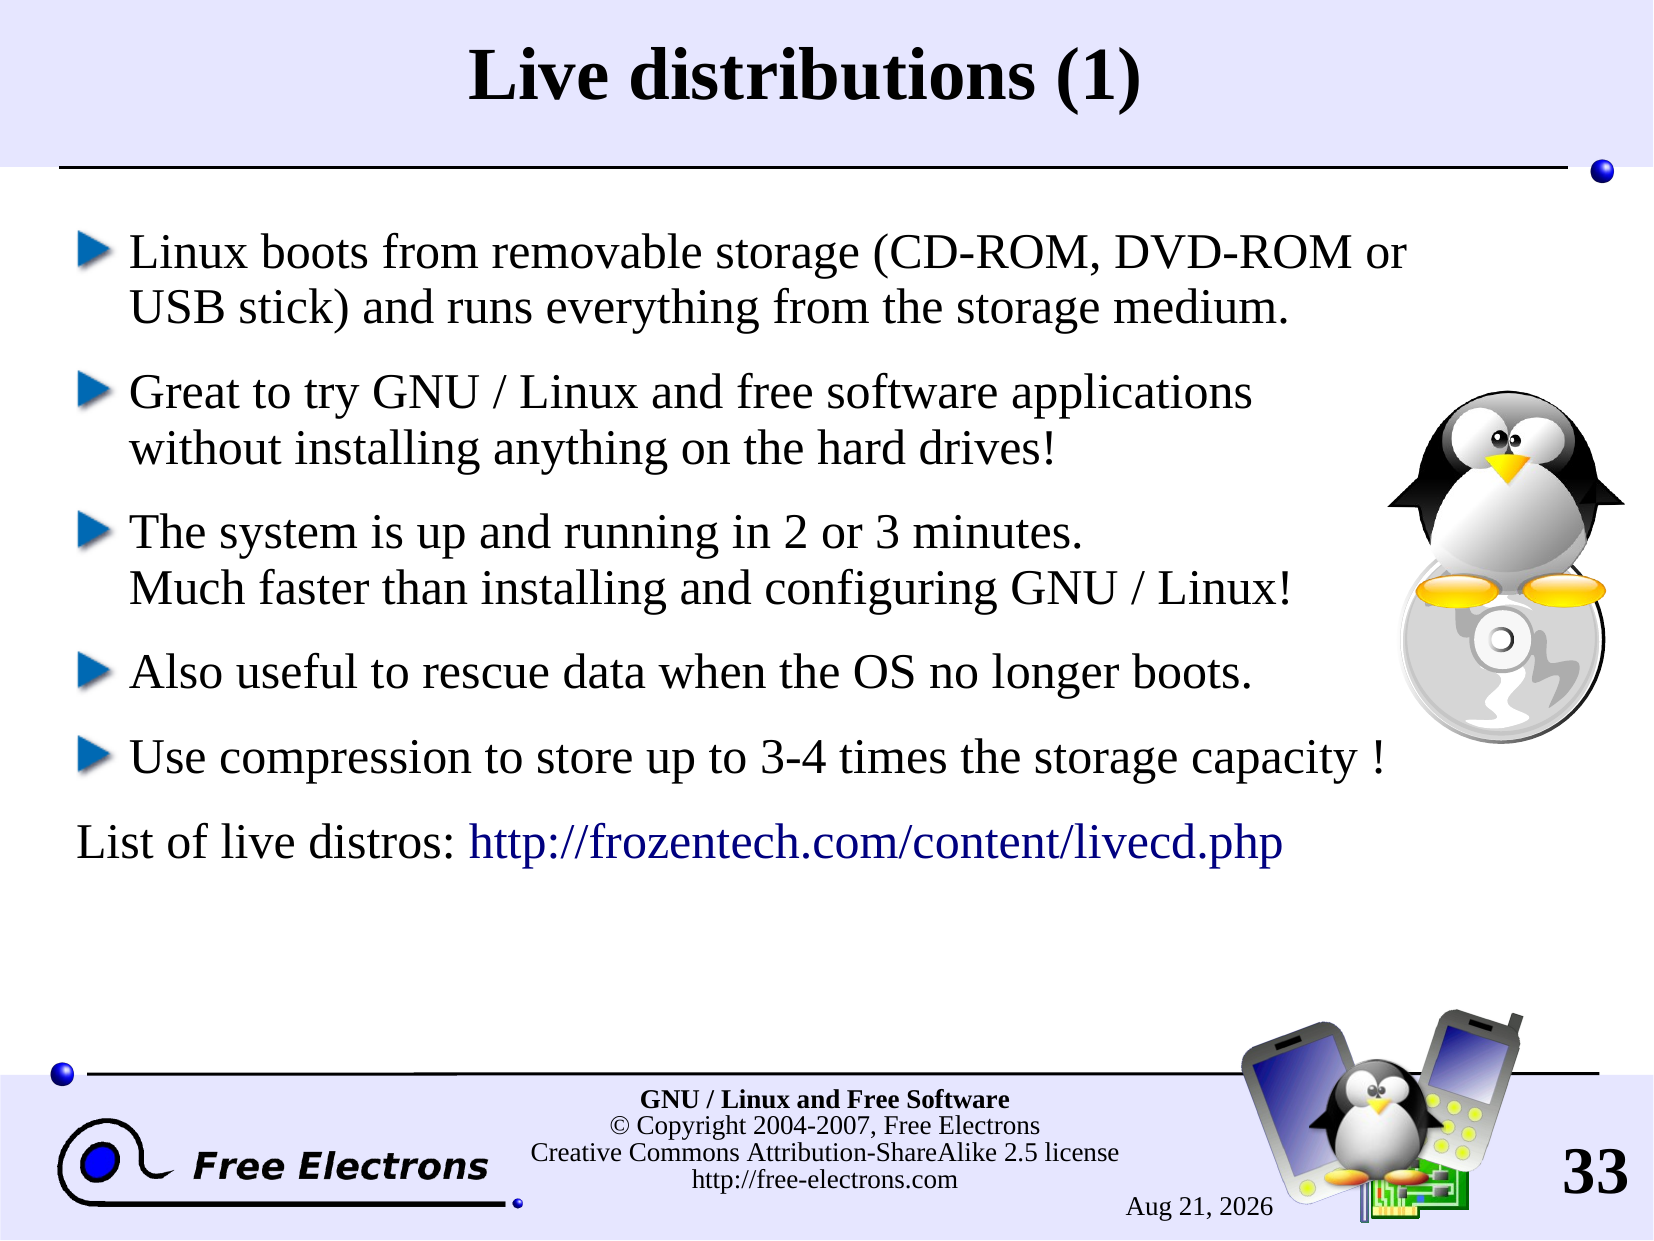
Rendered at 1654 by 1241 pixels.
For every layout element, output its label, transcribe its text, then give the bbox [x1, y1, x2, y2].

text_box [1396, 609, 1606, 744]
picture [50, 1107, 527, 1216]
picture [1234, 1000, 1538, 1241]
picture [1383, 390, 1627, 609]
list Linux boots from removable storage (CD-ROM, DVD-ROM or USB stick) and runs everything from the storage medium. Great to try GNU / Linux and free software applications without installing anything on the hard drives! The system is up and running in 2 or 3 minutes. Much faster than installing and configuring GNU / Linux! Also useful to rescue data when the OS no longer boots. Use compression to store up to 3-4 times the storage capacity ! List of live distros: http://frozentech.com/content/livecd.php [57, 224, 1496, 1074]
title Live distributions (1) [60, 25, 1551, 124]
